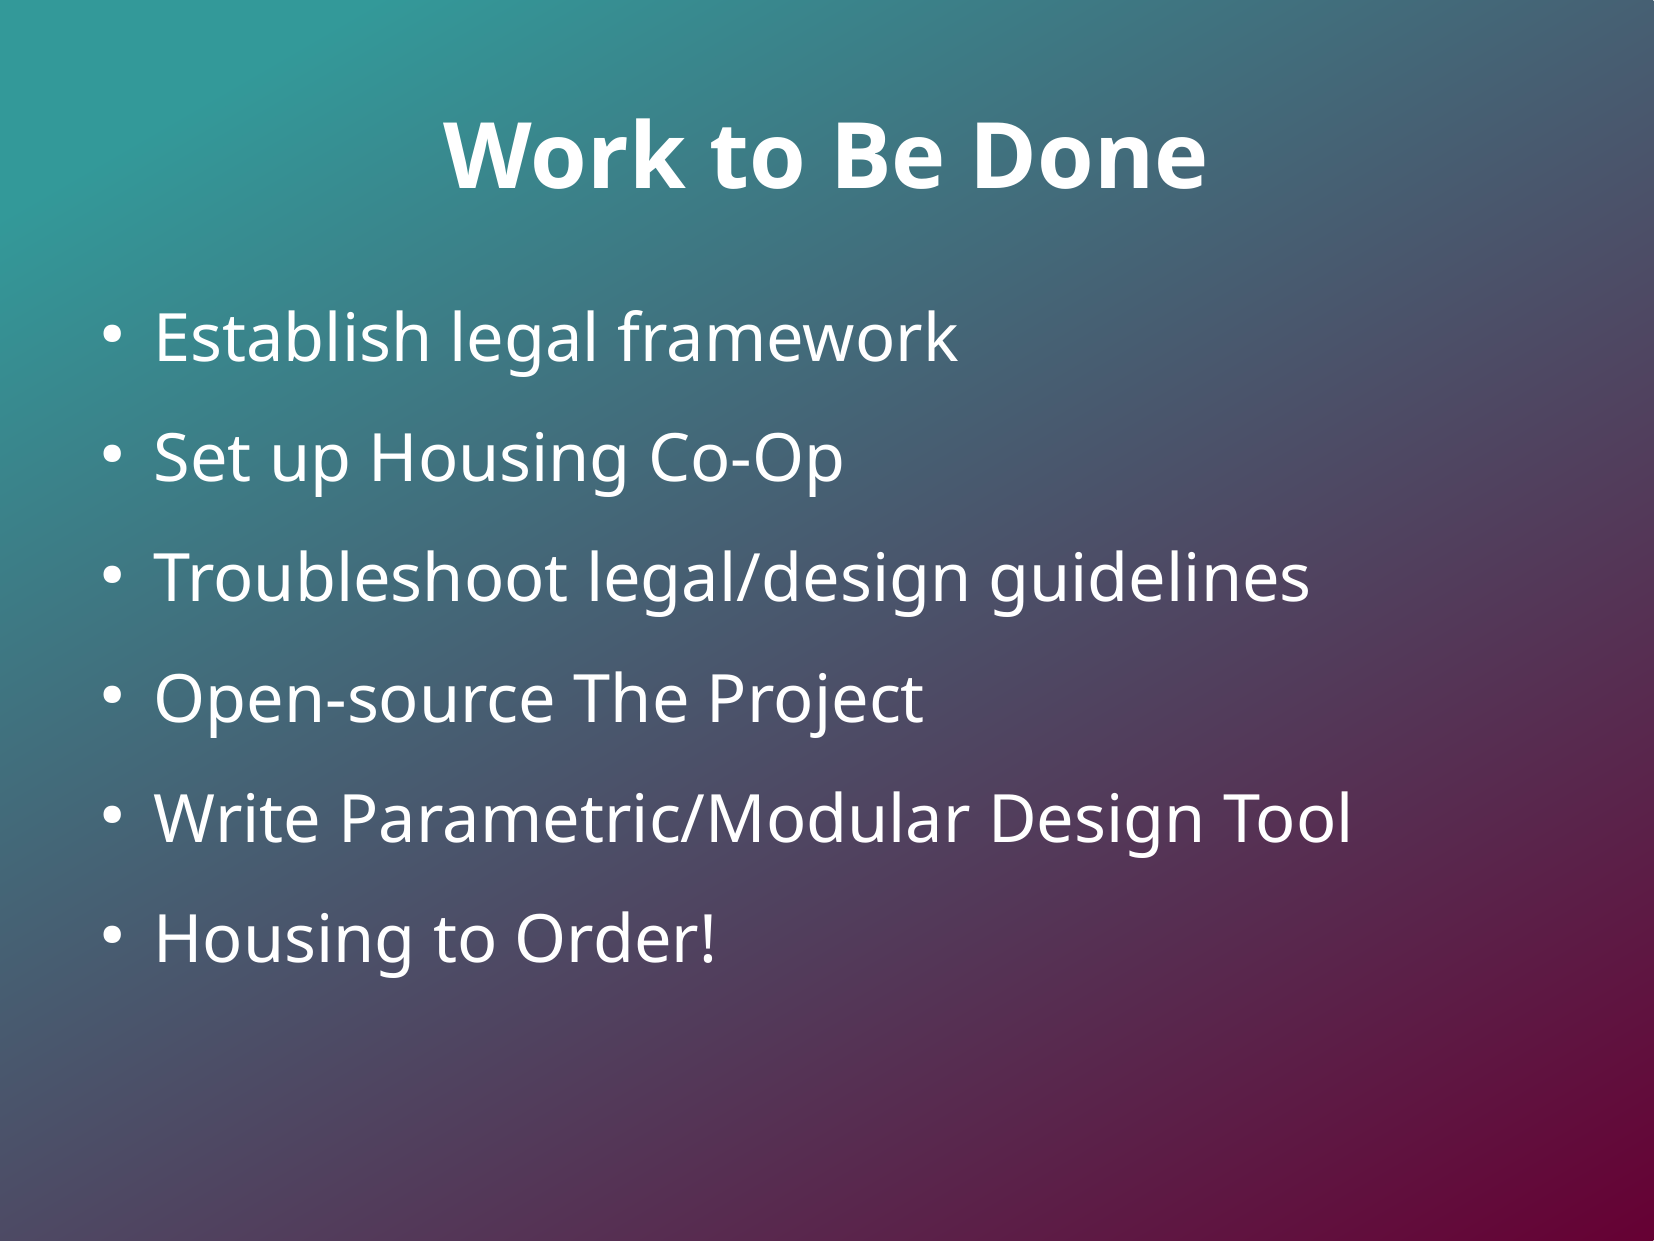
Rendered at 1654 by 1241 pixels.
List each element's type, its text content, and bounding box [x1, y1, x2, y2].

title Work to Be Done [82, 49, 1571, 257]
list Establish legal framework Set up Housing Co-Op Troubleshoot legal/design guidelines Open-source The Project Write Parametric/Modular Design Tool Housing to Order! [82, 290, 1571, 1109]
